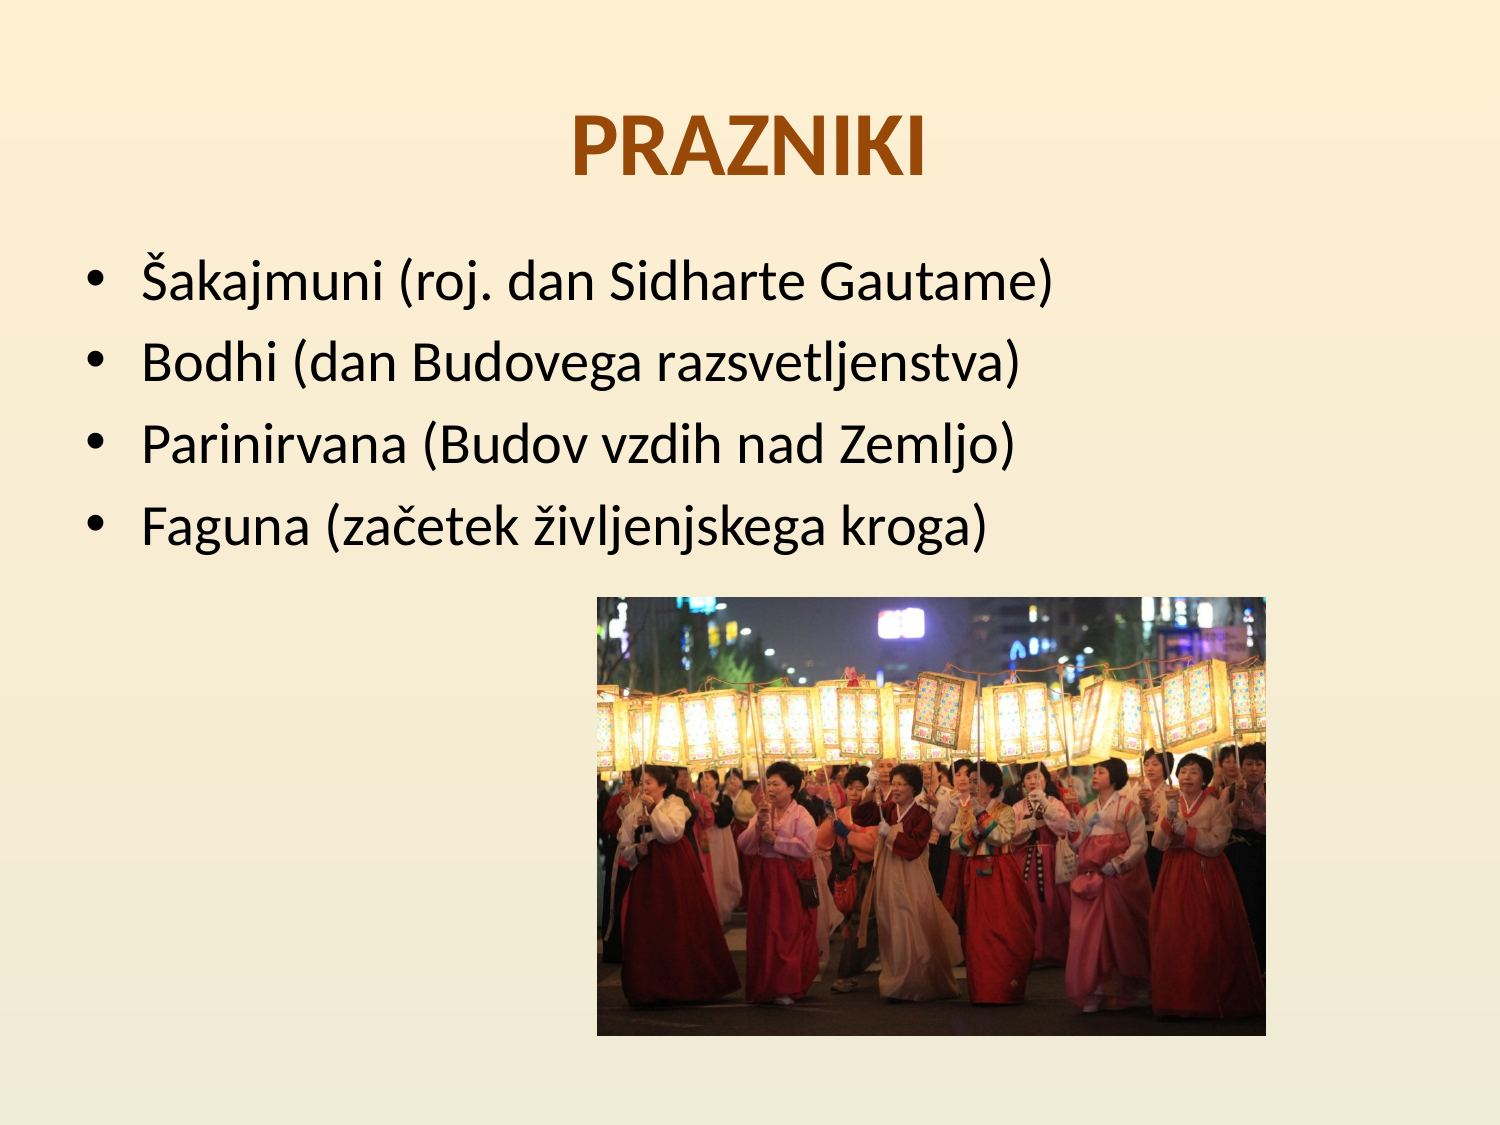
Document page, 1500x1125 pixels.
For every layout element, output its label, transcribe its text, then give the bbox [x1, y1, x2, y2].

title PRAZNIKI [75, 45, 1425, 233]
picture [597, 597, 1266, 1036]
list Šakajmuni (roj. dan Sidharte Gautame) Bodhi (dan Budovega razsvetljenstva) Parinirvana (Budov vzdih nad Zemljo) Faguna (začetek življenjskega kroga) [70, 234, 1421, 977]
